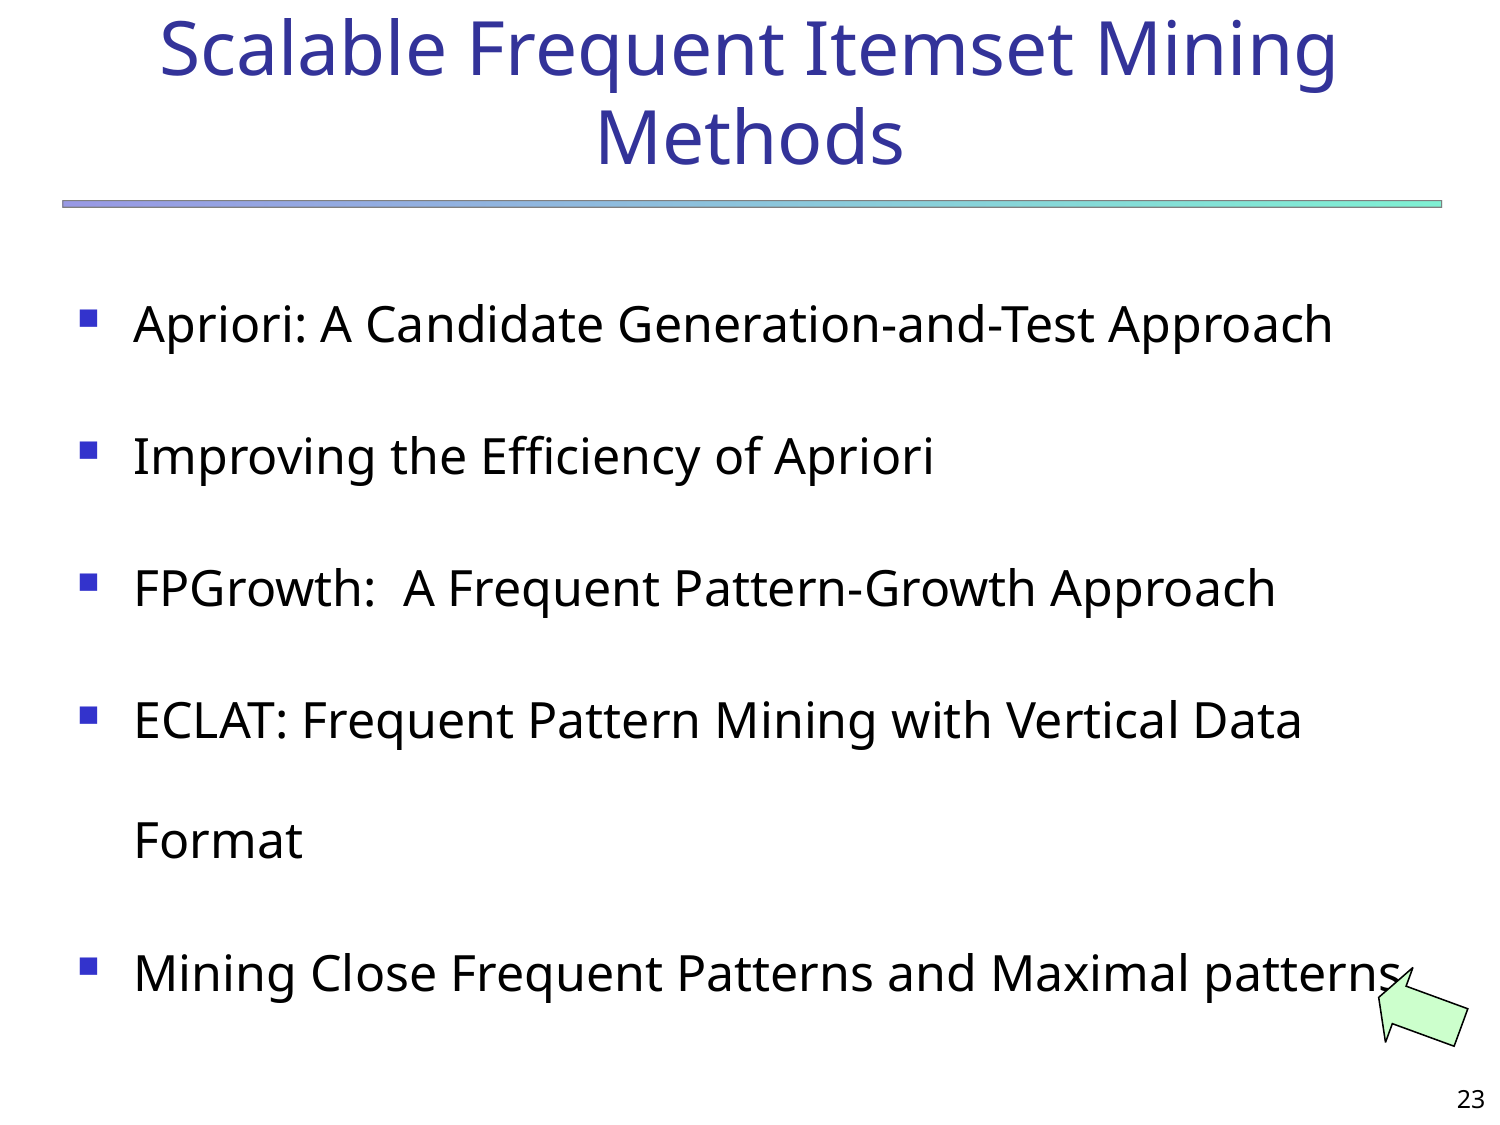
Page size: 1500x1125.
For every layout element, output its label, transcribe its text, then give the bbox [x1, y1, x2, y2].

text_box [1378, 967, 1468, 1047]
list Apriori: A Candidate Generation-and-Test Approach Improving the Efficiency of Apriori FPGrowth: A Frequent Pattern-Growth Approach ECLAT: Frequent Pattern Mining with Vertical Data Format Mining Close Frequent Patterns and Maximal patterns [62, 224, 1438, 1125]
title Scalable Frequent Itemset Mining Methods [0, 0, 1500, 188]
text_box <number> [1438, 1062, 1500, 1125]
